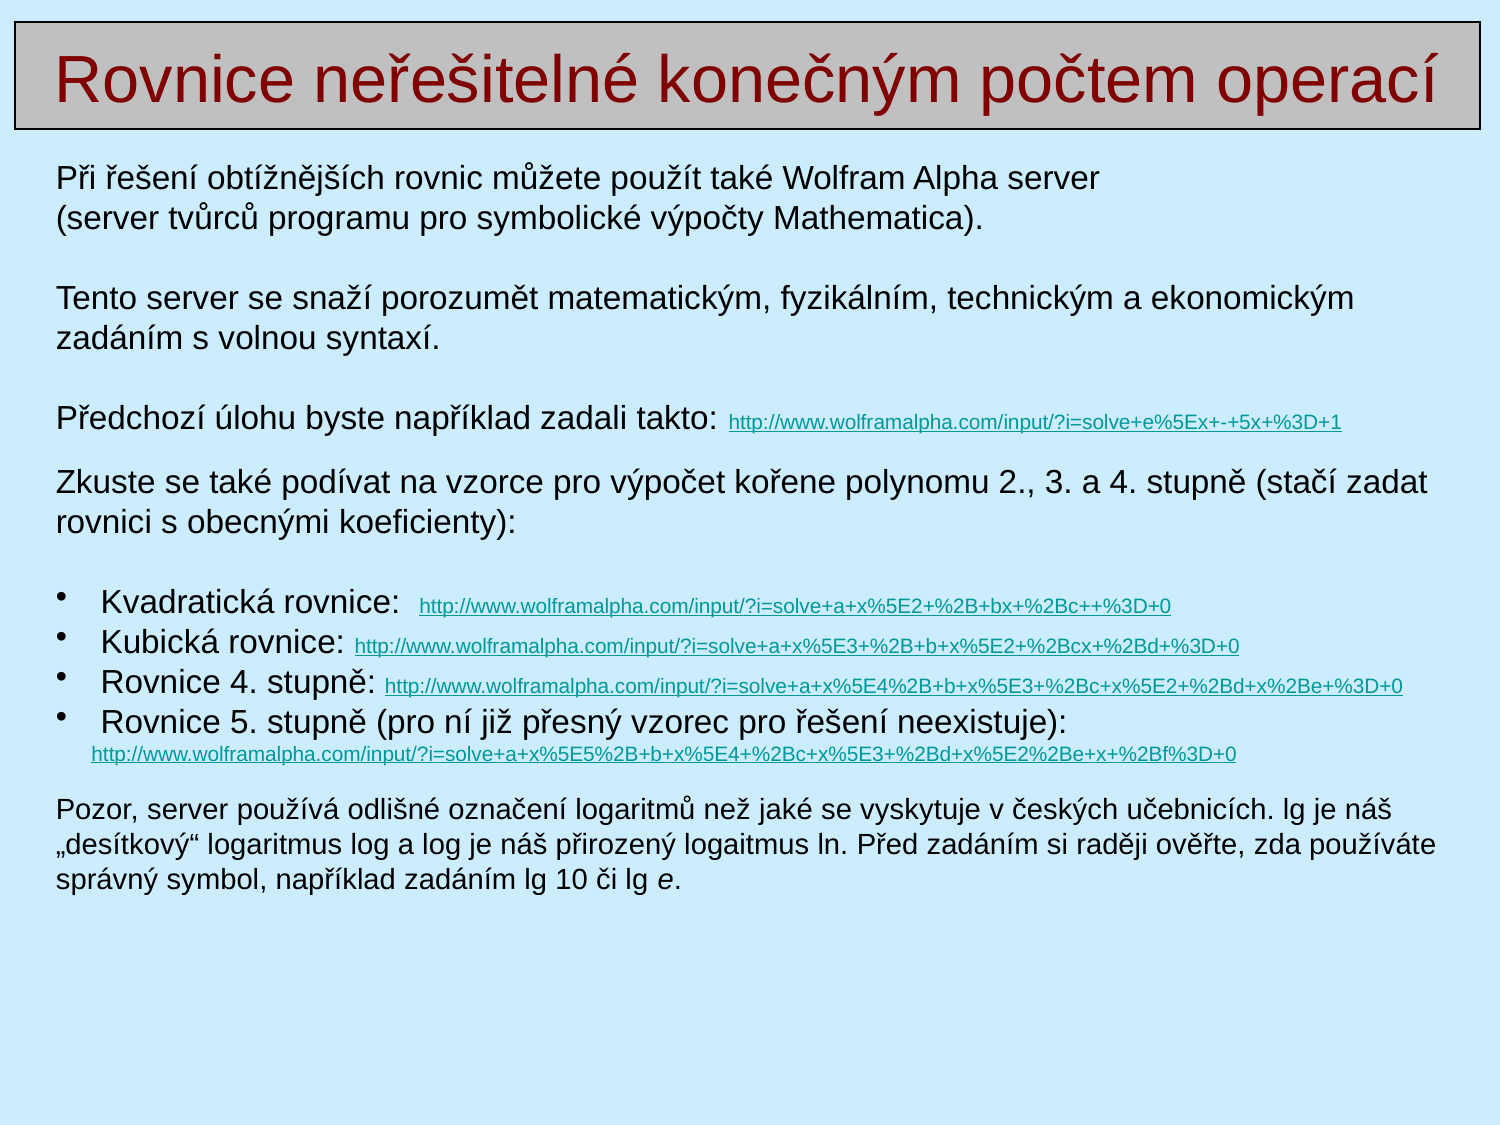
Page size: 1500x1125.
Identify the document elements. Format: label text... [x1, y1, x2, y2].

title Rovnice neřešitelné konečným počtem operací [15, 22, 1480, 129]
text_box Při řešení obtížnějších rovnic můžete použít také Wolfram Alpha server (server tvůrců programu pro symbolické výpočty Mathematica). Tento server se snaží porozumět matematickým, fyzikálním, technickým a ekonomickým zadáním s volnou syntaxí. Předchozí úlohu byste například zadali takto: http://www.wolframalpha.com/input/?i=solve+e%5Ex+-+5x+%3D+1 Zkuste se také podívat na vzorce pro výpočet kořene polynomu 2., 3. a 4. stupně (stačí zadat rovnici s obecnými koeficienty): Kvadratická rovnice: http://www.wolframalpha.com/input/?i=solve+a+x%5E2+%2B+bx+%2Bc++%3D+0 Kubická rovnice: http://www.wolframalpha.com/input/?i=solve+a+x%5E3+%2B+b+x%5E2+%2Bcx+%2Bd+%3D+0 Rovnice 4. stupně: http://www.wolframalpha.com/input/?i=solve+a+x%5E4%2B+b+x%5E3+%2Bc+x%5E2+%2Bd+x%2Be+%3D+0 Rovnice 5. stupně (pro ní již přesný vzorec pro řešení neexistuje): http://www.wolframalpha.com/input/?i=solve+a+x%5E5%2B+b+x%5E4+%2Bc+x%5E3+%2Bd+x%5E2%2Be+x+%2Bf%3D+0 Pozor, server používá odlišné označení logaritmů než jaké se vyskytuje v českých učebnicích. lg je náš „desítkový“ logaritmus log a log je náš přirozený logaitmus ln. Před zadáním si raději ověřte, zda používáte správný symbol, například zadáním lg 10 či lg e. [41, 148, 1483, 903]
